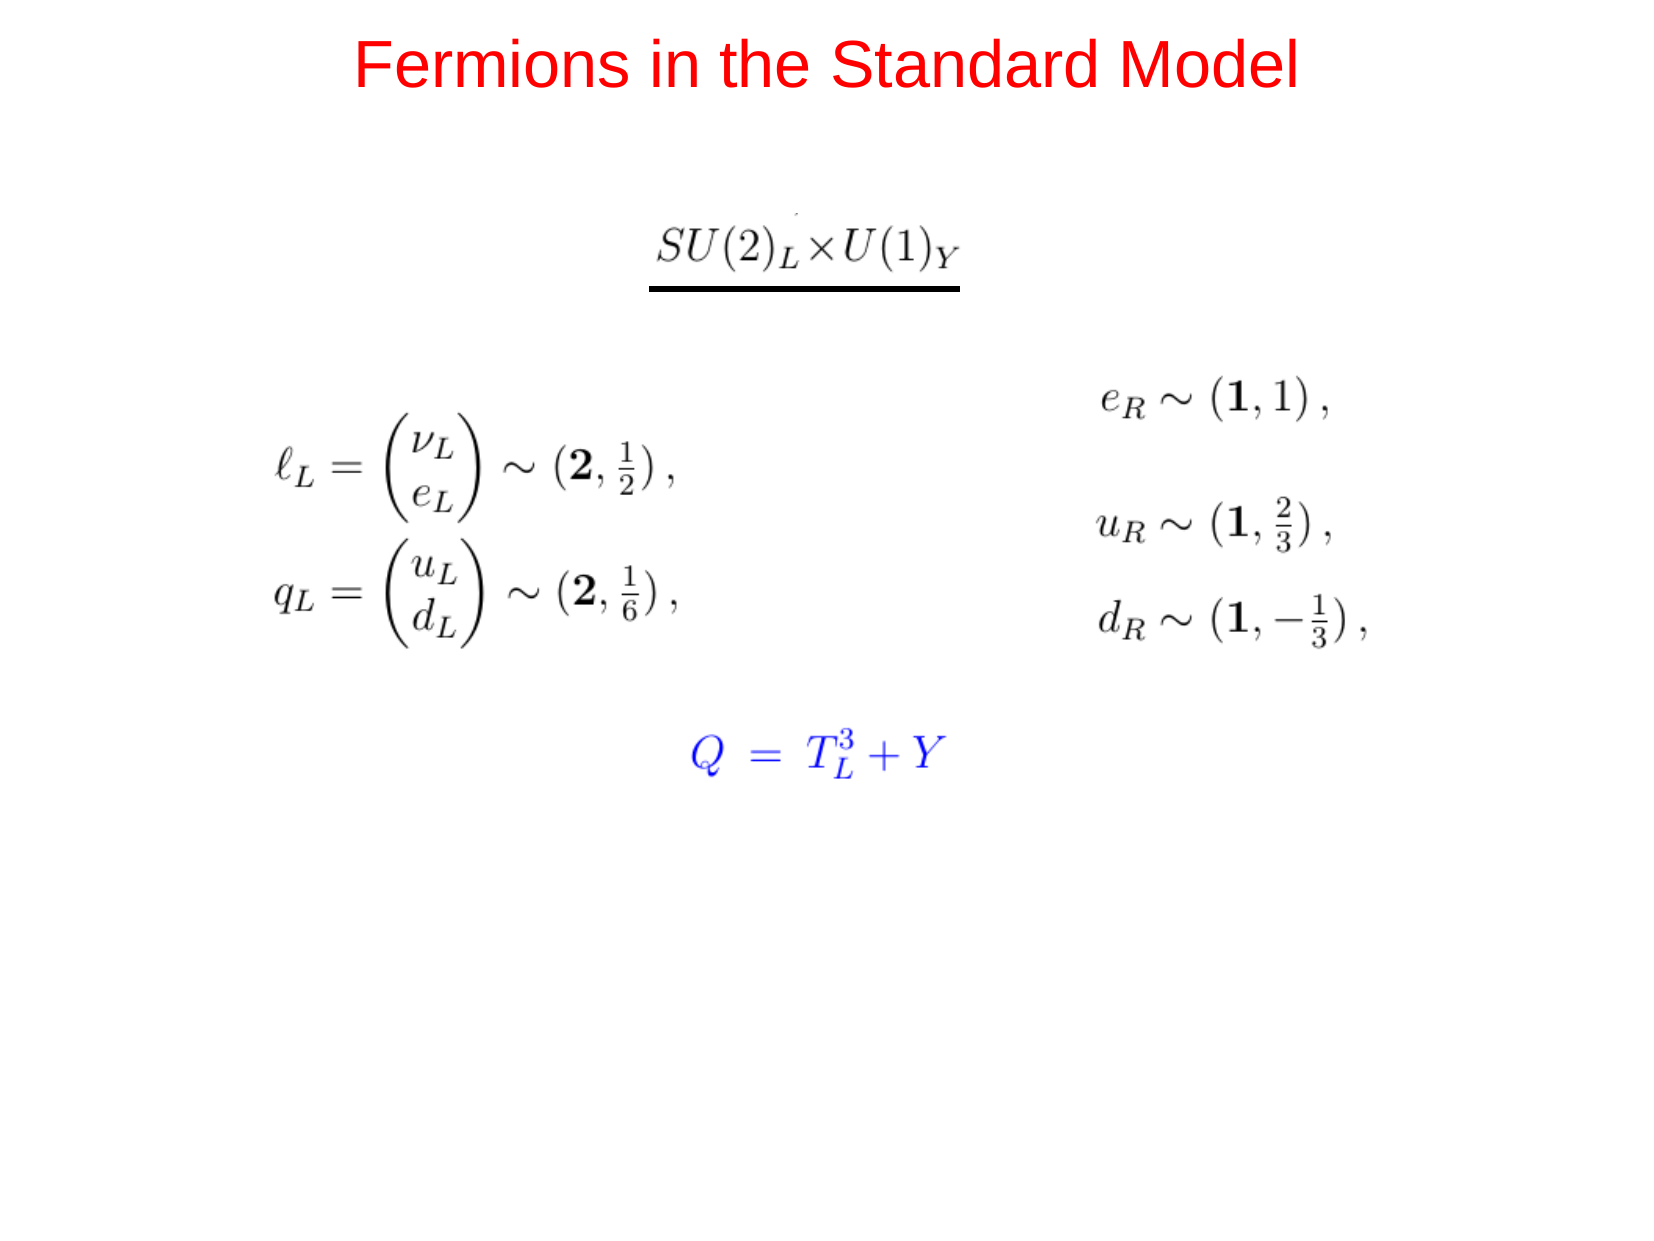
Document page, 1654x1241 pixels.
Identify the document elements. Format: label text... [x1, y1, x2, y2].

picture [225, 404, 844, 699]
title Fermions in the Standard Model [82, 0, 1572, 168]
picture [682, 722, 972, 801]
picture [649, 213, 961, 278]
picture [1065, 373, 1417, 679]
